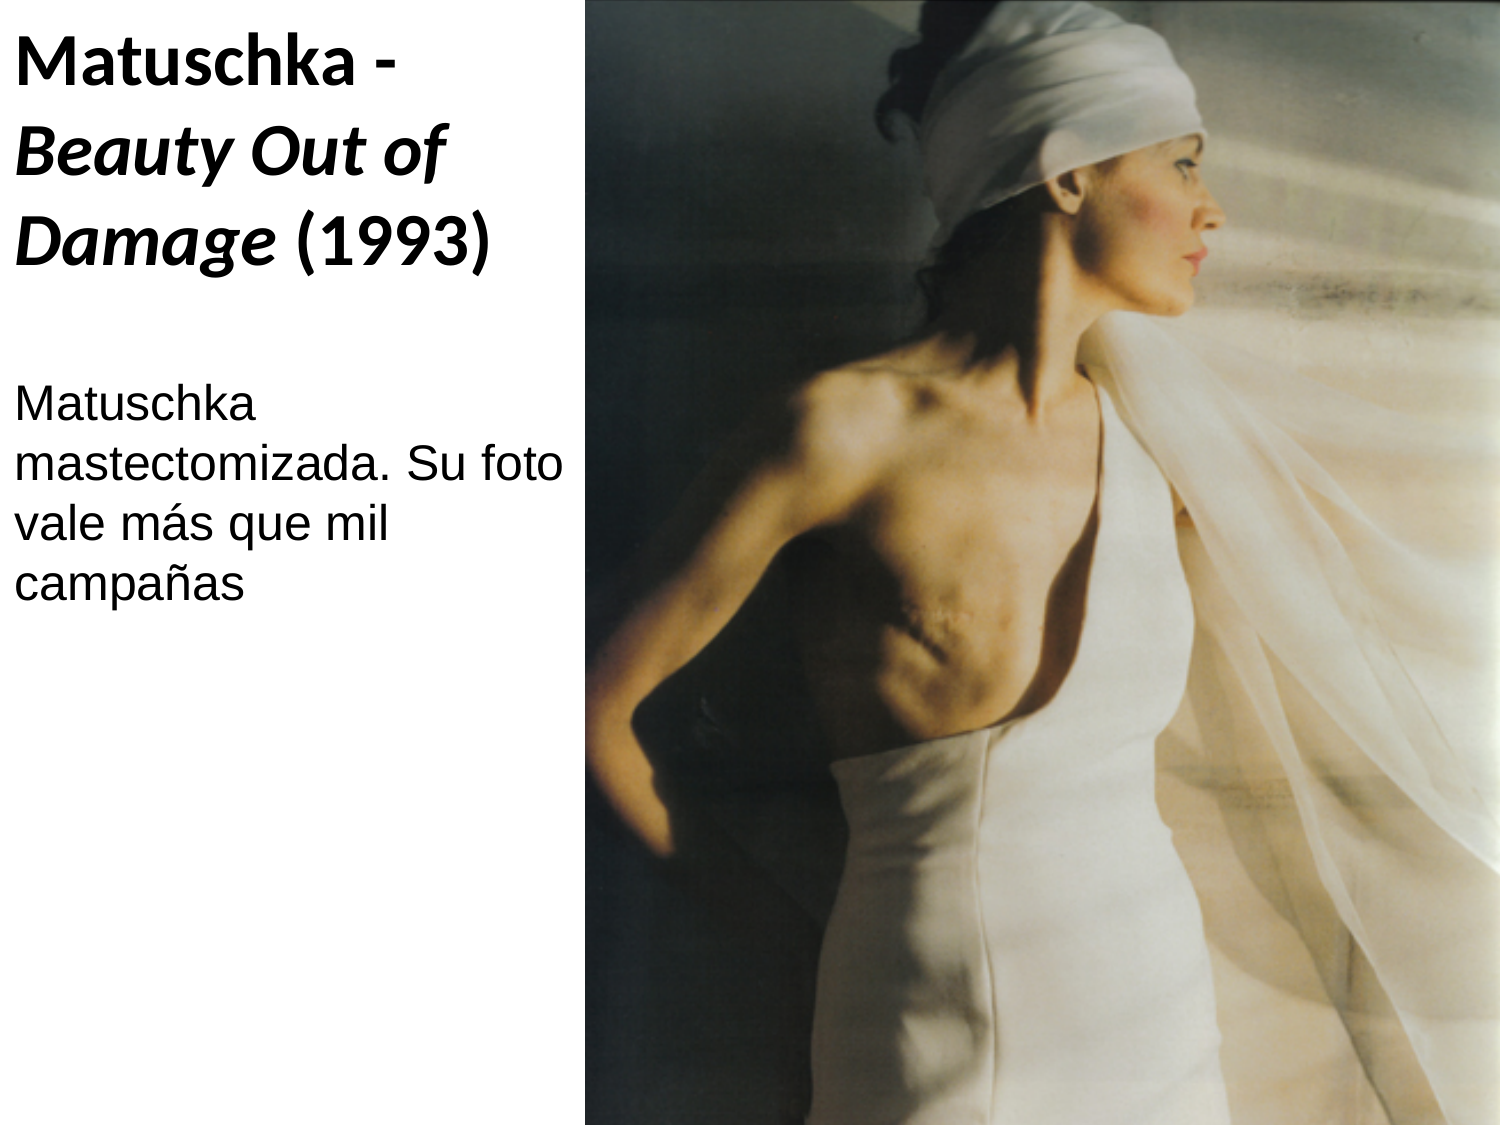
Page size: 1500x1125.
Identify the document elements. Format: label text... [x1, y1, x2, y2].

picture [585, 0, 1500, 1125]
text_box Matuschka - Beauty Out of Damage (1993) Matuschka mastectomizada. Su foto vale más que mil campañas [0, 2, 586, 619]
